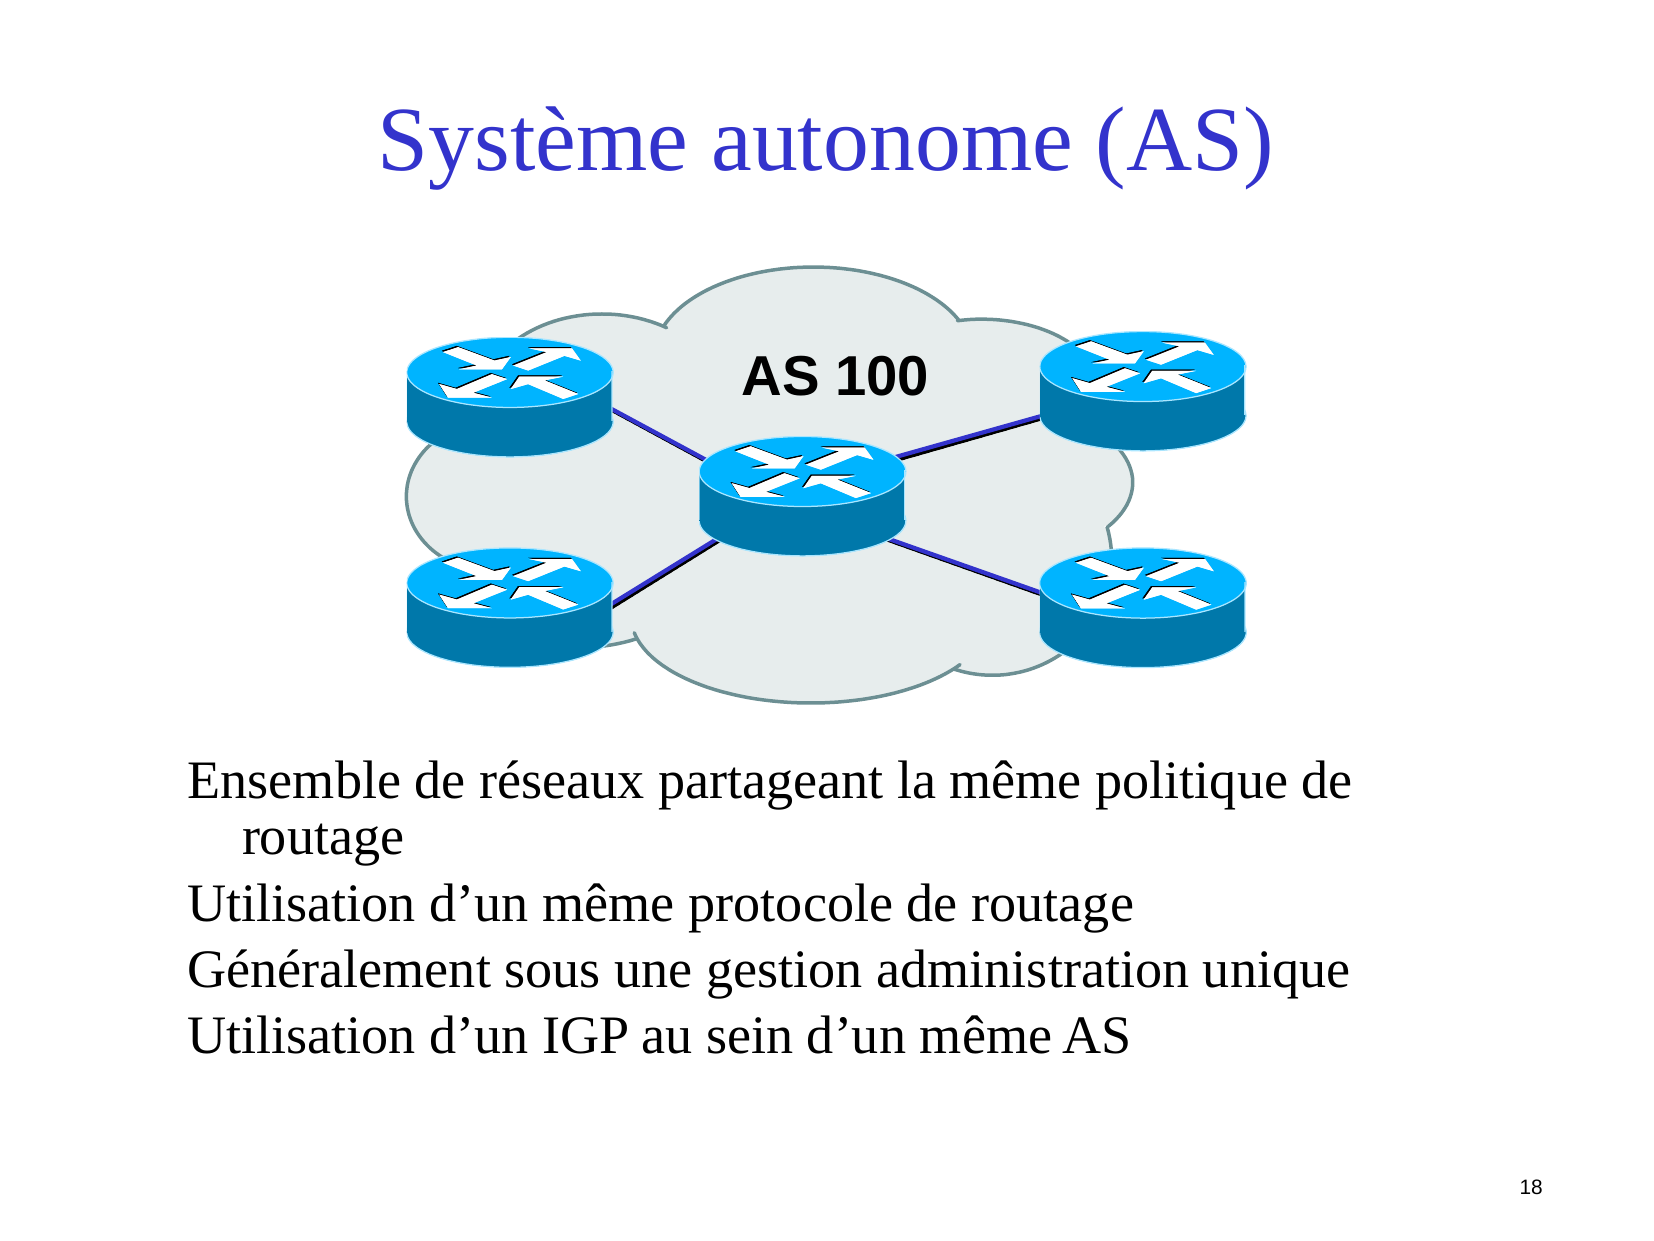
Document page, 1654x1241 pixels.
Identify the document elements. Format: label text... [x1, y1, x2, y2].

title Système autonome (AS)‏ [123, 41, 1530, 249]
list Ensemble de réseaux partageant la même politique de routage Utilisation d’un même protocole de routage Généralement sous une gestion administration unique Utilisation d’un IGP au sein d’un même AS [0, 580, 1652, 1238]
text_box AS 100 [732, 345, 939, 409]
picture [402, 263, 1249, 710]
